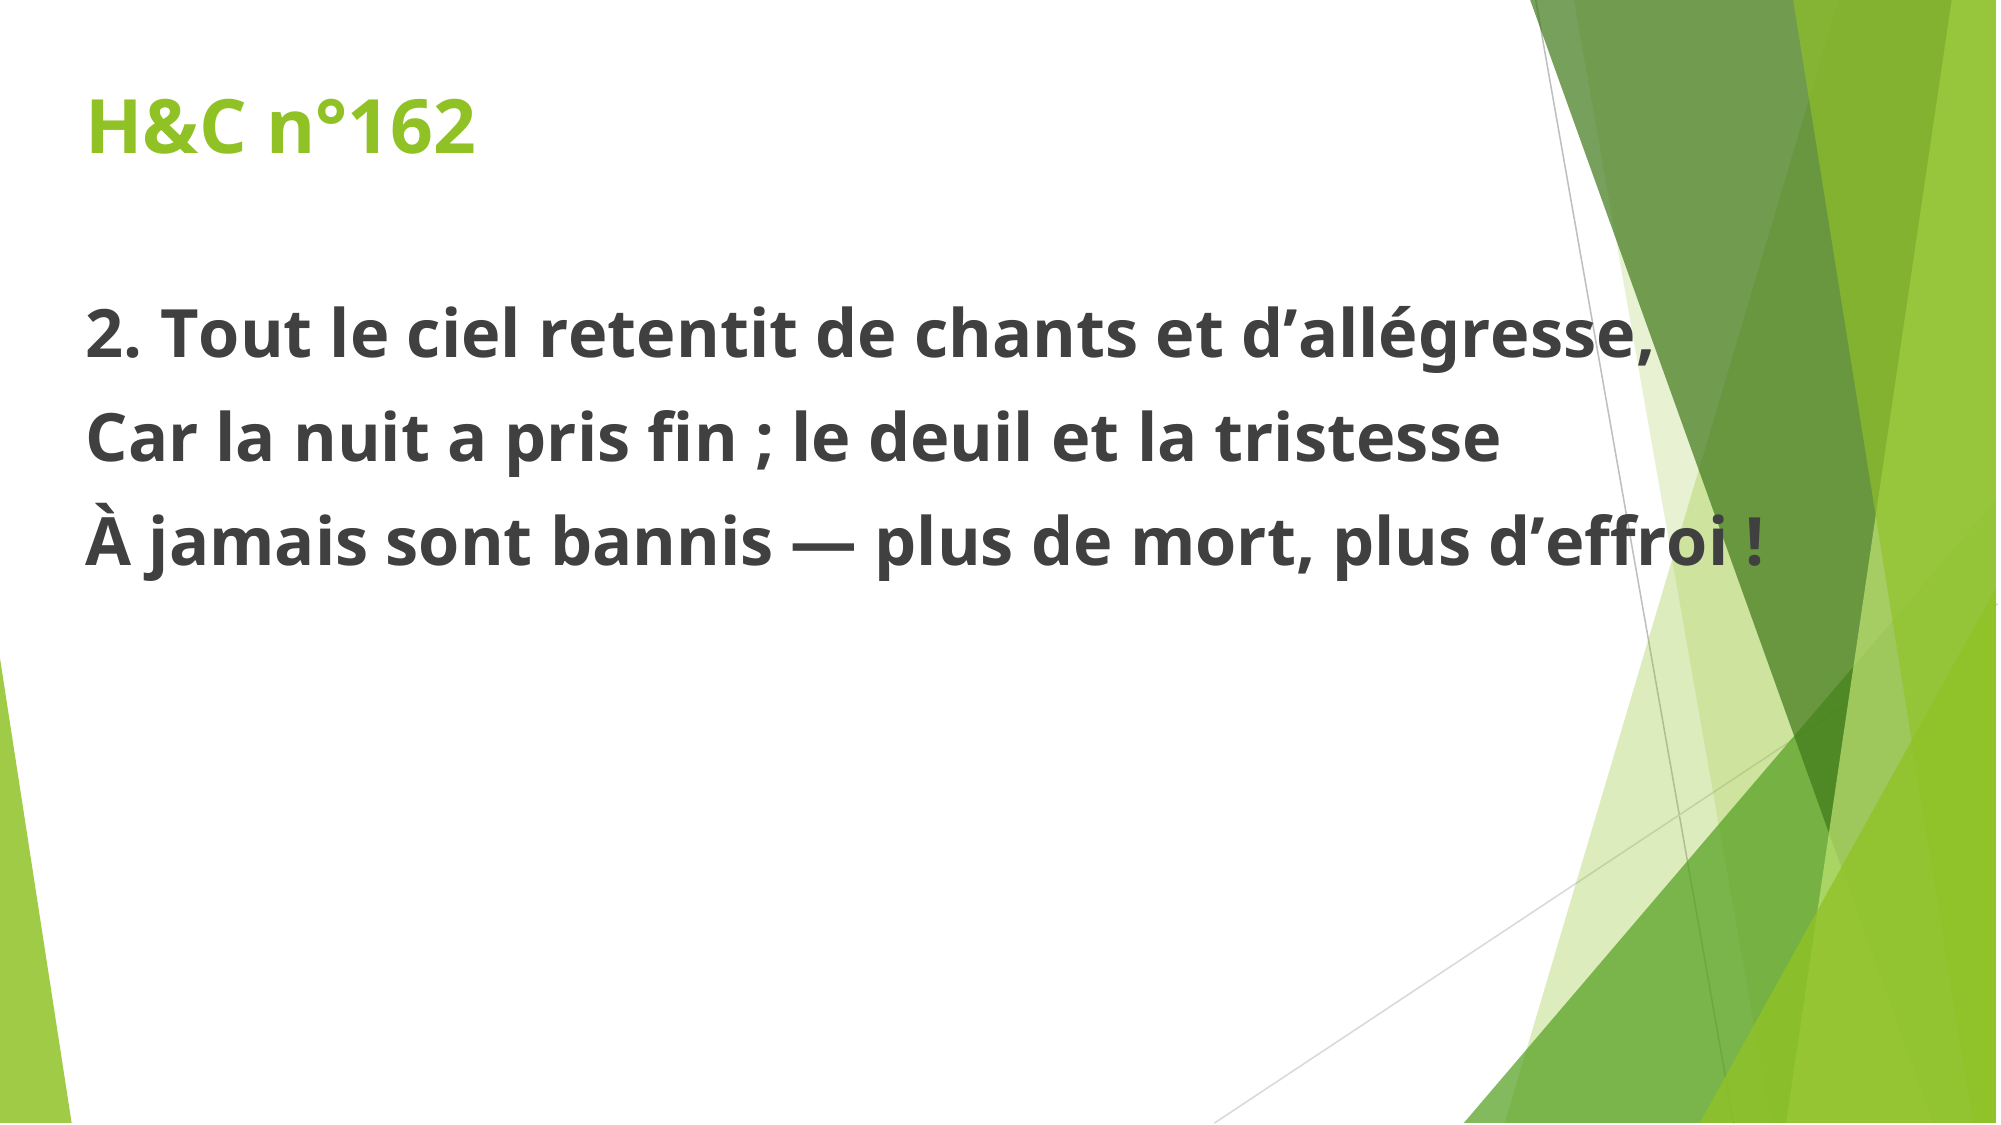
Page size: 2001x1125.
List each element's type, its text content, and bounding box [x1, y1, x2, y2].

text_box 2. Tout le ciel retentit de chants et d’allégresse, Car la nuit a pris fin ; le deuil et la tristesse À jamais sont bannis — plus de mort, plus d’effroi ! [70, 271, 2001, 1075]
text_box H&C n°162 [70, 70, 863, 189]
